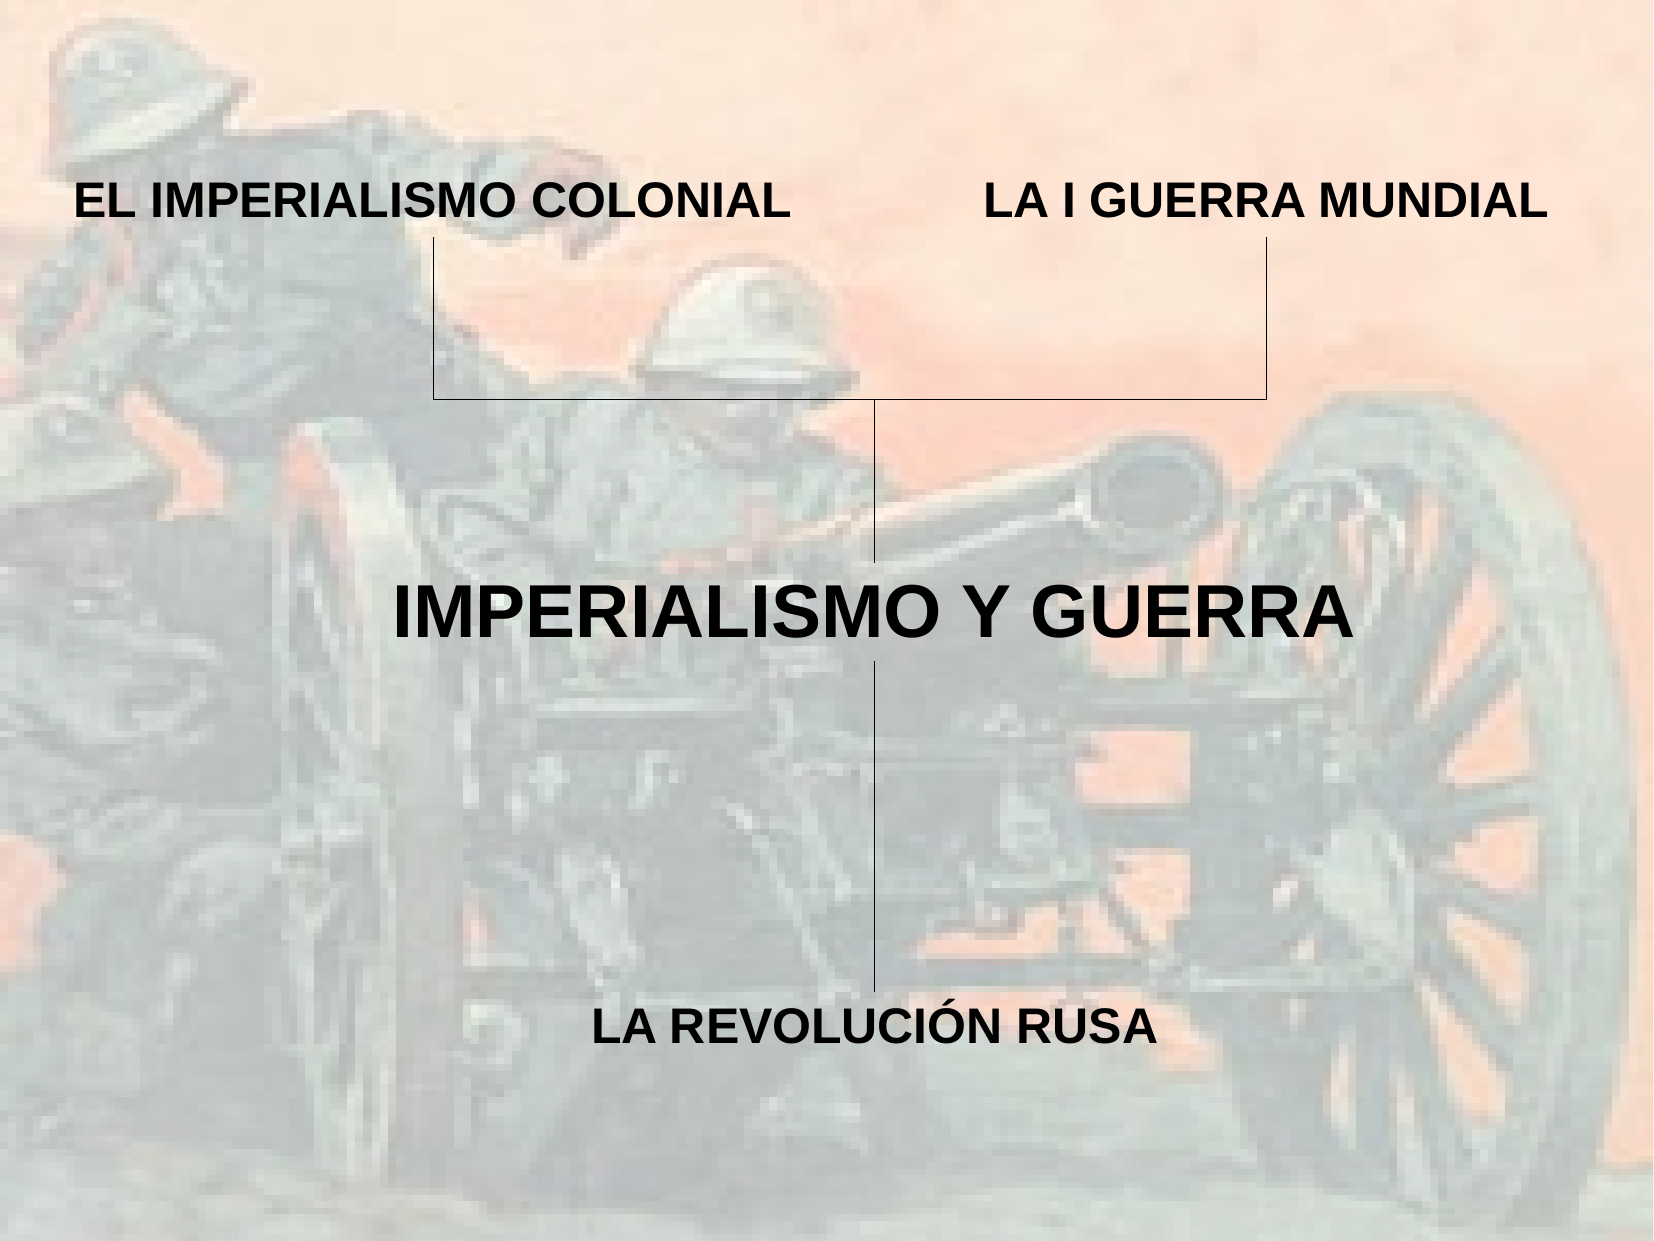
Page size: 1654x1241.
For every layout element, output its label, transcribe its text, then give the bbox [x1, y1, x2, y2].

text_box EL IMPERIALISMO COLONIAL [59, 165, 808, 238]
picture [0, 0, 1654, 1241]
text_box LA I GUERRA MUNDIAL [968, 165, 1564, 238]
text_box IMPERIALISMO Y GUERRA [377, 562, 1372, 662]
text_box LA REVOLUCIÓN RUSA [576, 991, 1174, 1063]
